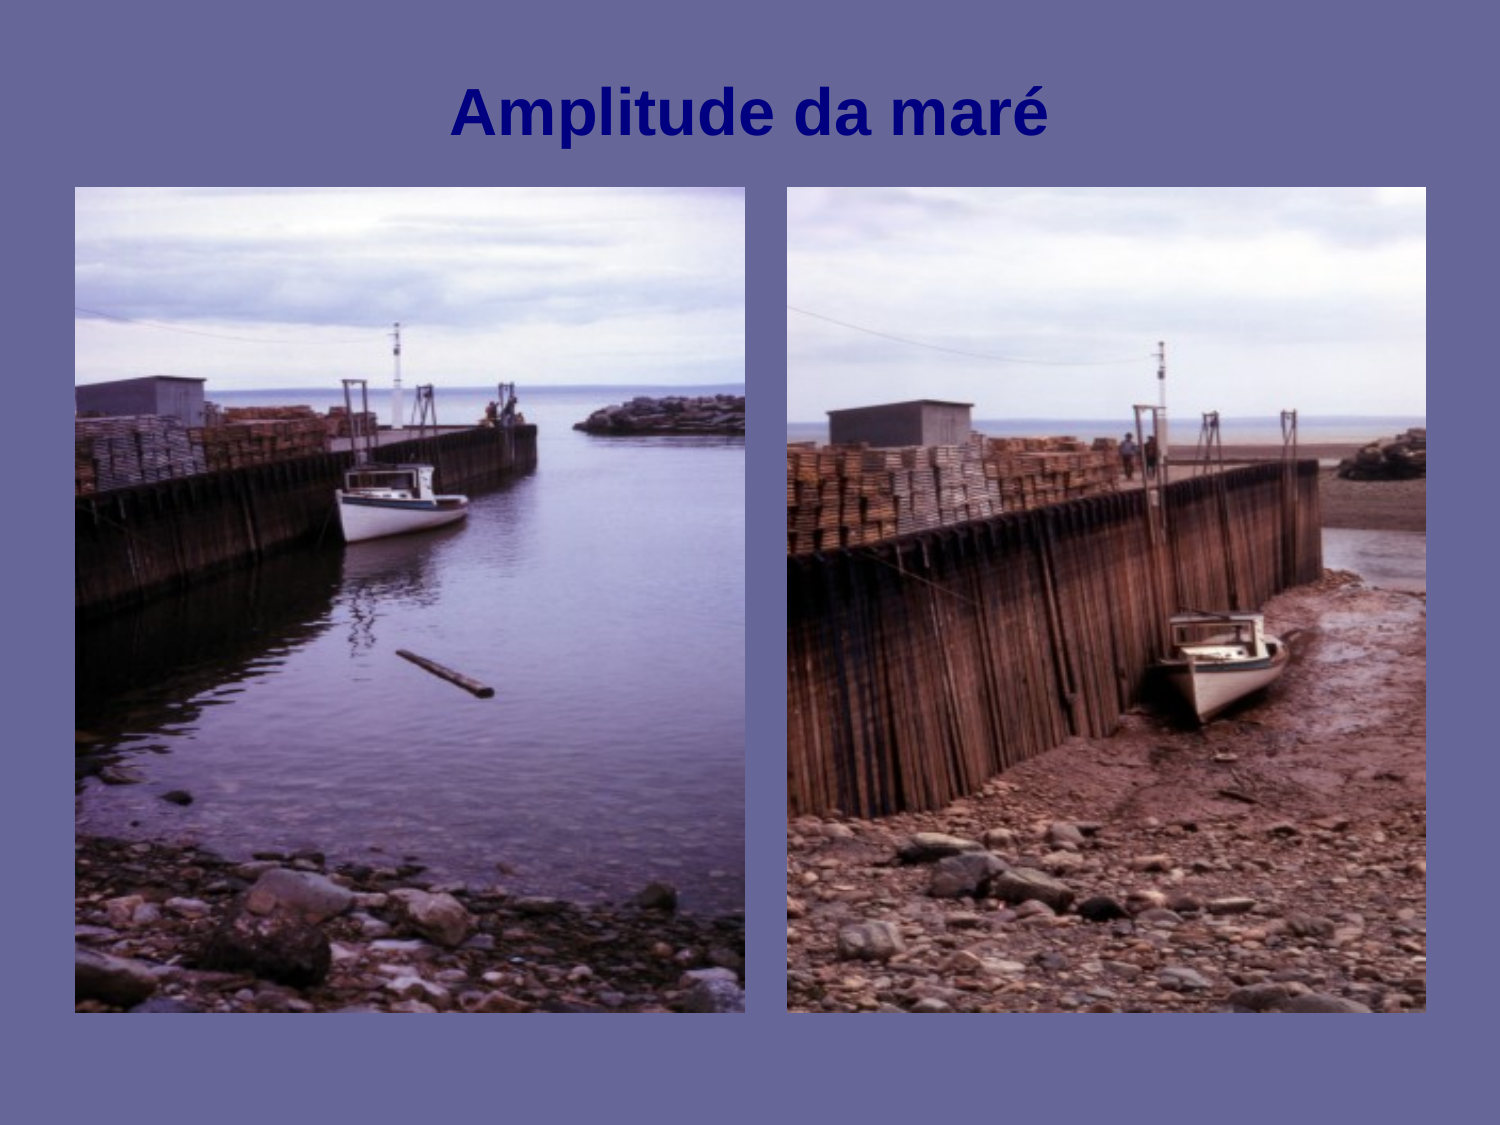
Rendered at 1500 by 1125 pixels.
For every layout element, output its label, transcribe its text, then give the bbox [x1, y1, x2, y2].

chart [112, 324, 735, 1000]
title Amplitude da maré [112, 37, 1388, 188]
picture [787, 187, 1426, 1013]
picture [75, 187, 745, 1013]
